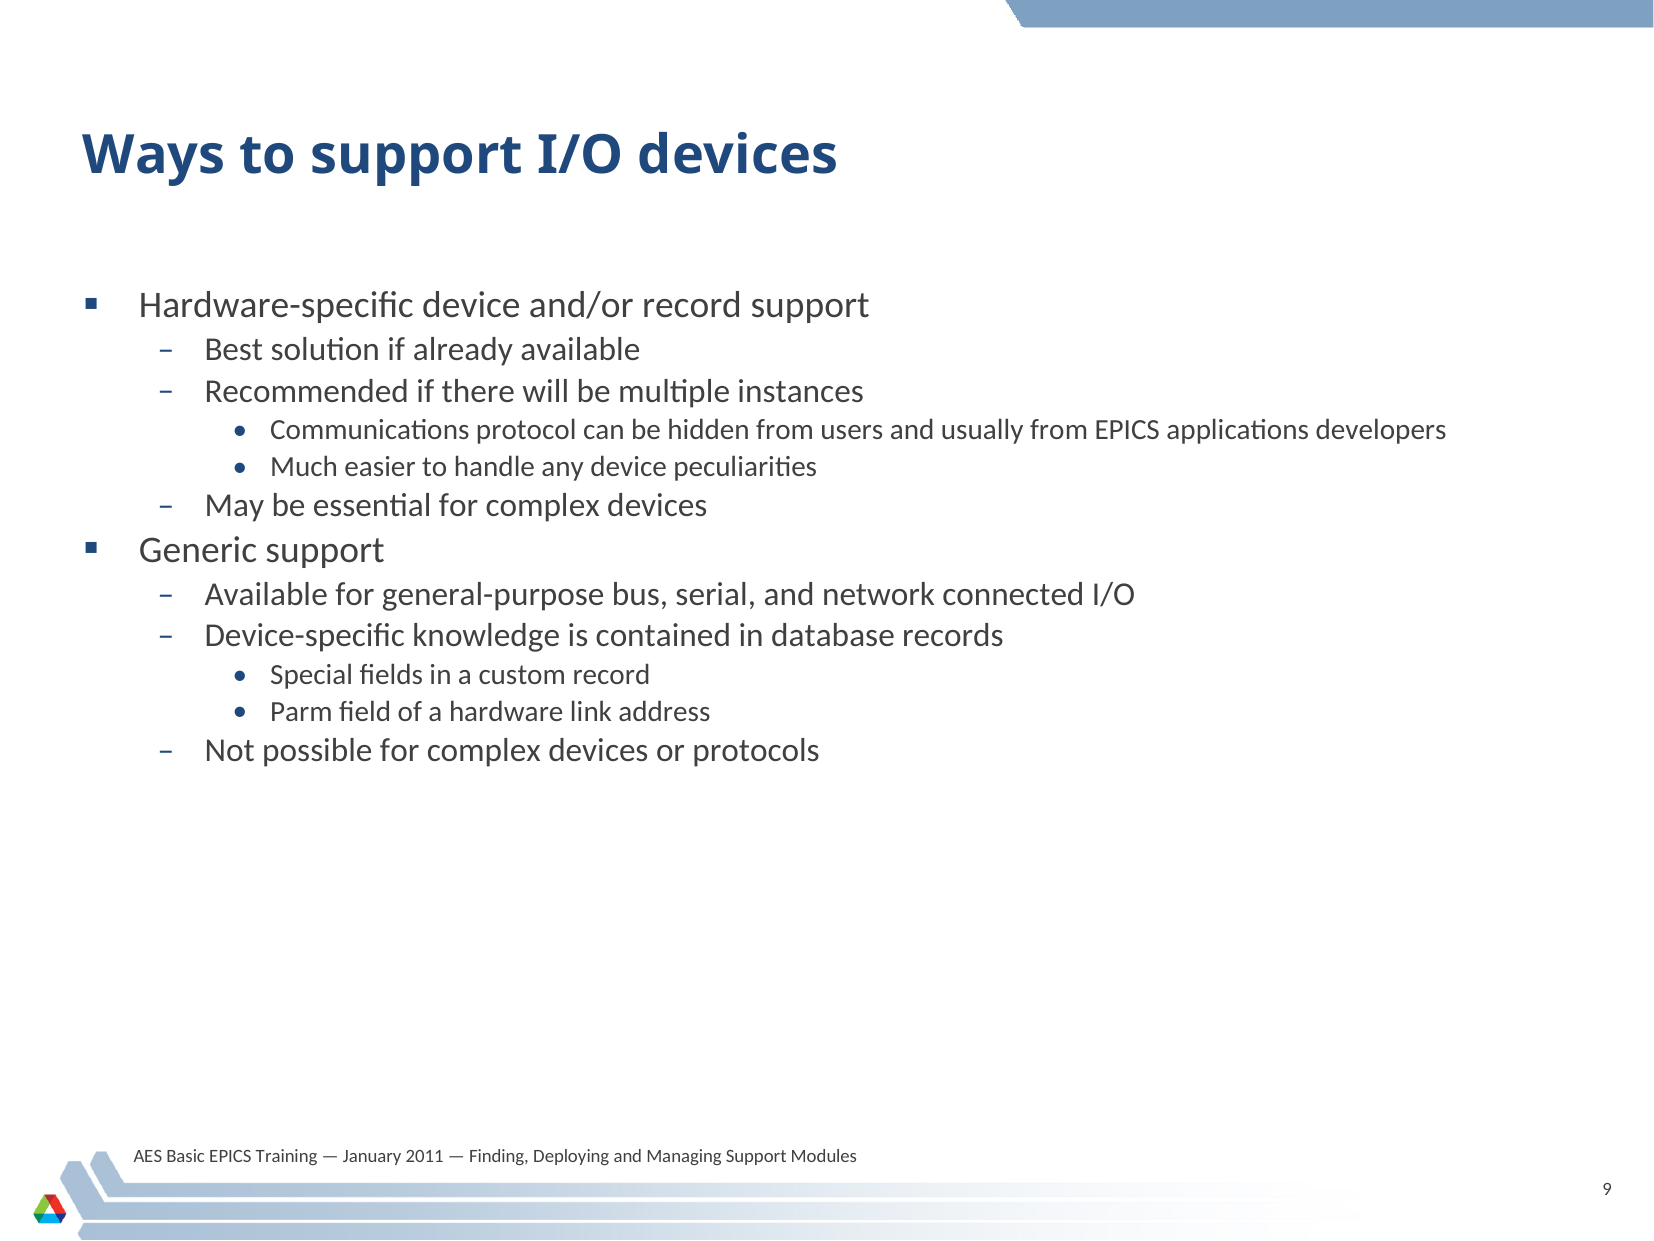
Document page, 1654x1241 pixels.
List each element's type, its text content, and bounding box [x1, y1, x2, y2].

picture [0, 1143, 1654, 1240]
picture [0, 0, 1654, 29]
list Hardware-specific device and/or record support Best solution if already available Recommended if there will be multiple instances Communications protocol can be hidden from users and usually from EPICS applications developers Much easier to handle any device peculiarities May be essential for complex devices Generic support Available for general-purpose bus, serial, and network connected I/O Device-specific knowledge is contained in database records Special fields in a custom record Parm field of a hardware link address Not possible for complex devices or protocols [82, 289, 1571, 868]
title Ways to support I/O devices [82, 49, 1571, 257]
